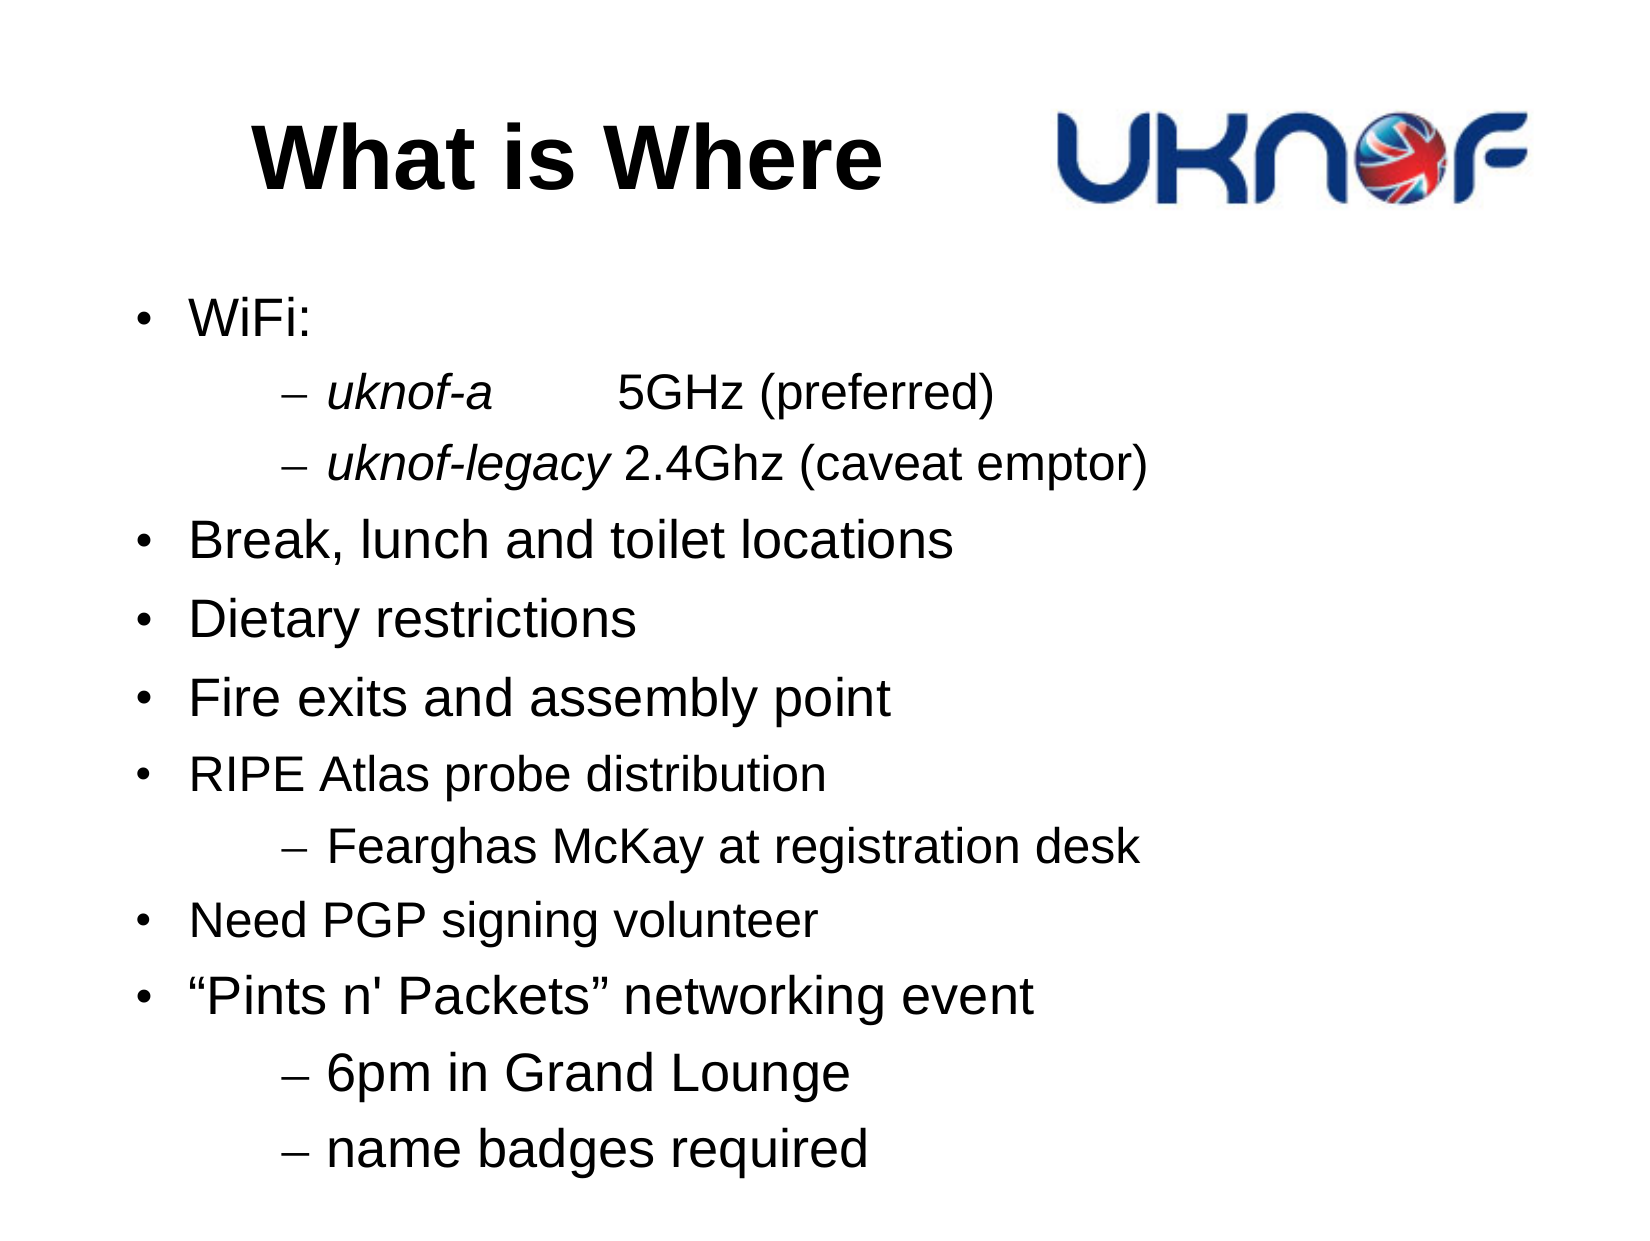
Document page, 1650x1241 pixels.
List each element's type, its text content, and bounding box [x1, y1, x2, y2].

title What is Where [123, 37, 1013, 279]
list WiFi: uknof-a 5GHz (preferred) uknof-legacy 2.4Ghz (caveat emptor) Break, lunch and toilet locations Dietary restrictions Fire exits and assembly point RIPE Atlas probe distribution Fearghas McKay at registration desk Need PGP signing volunteer “Pints n' Packets” networking event 6pm in Grand Lounge name badges required [75, 287, 1576, 1180]
picture [1050, 93, 1536, 225]
